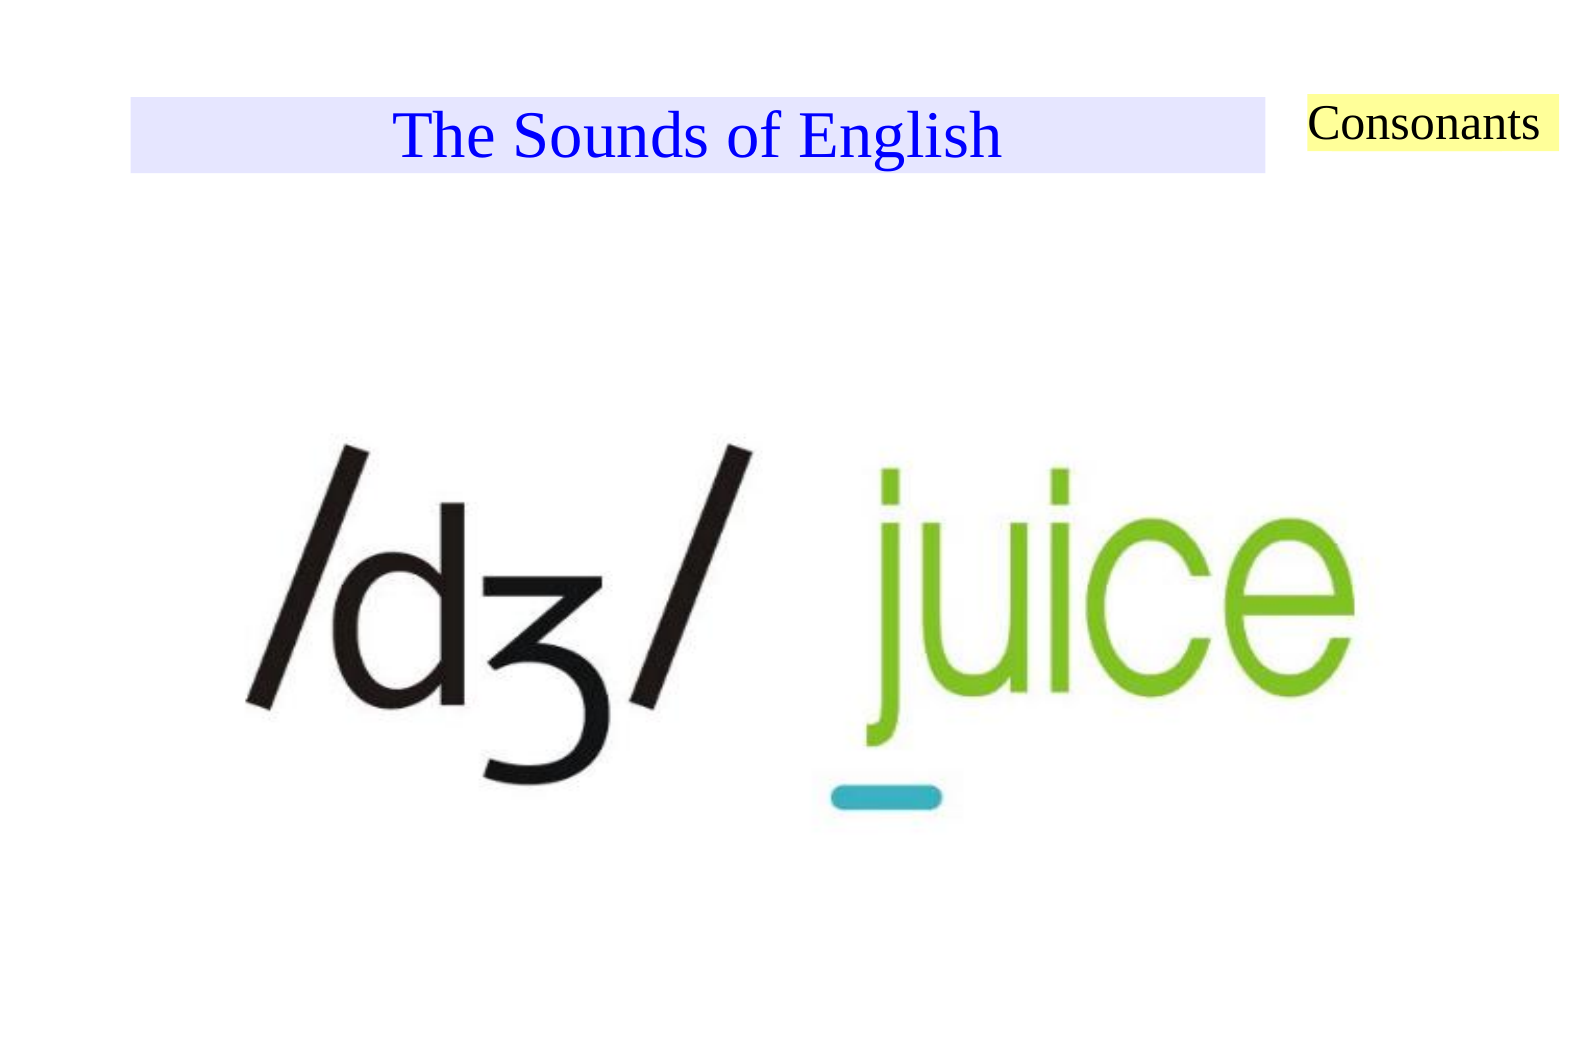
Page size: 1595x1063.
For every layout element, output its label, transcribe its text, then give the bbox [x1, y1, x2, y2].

text_box Consonants [1307, 94, 1560, 152]
text_box The Sounds of English [130, 97, 1266, 174]
picture [146, 200, 1480, 1025]
